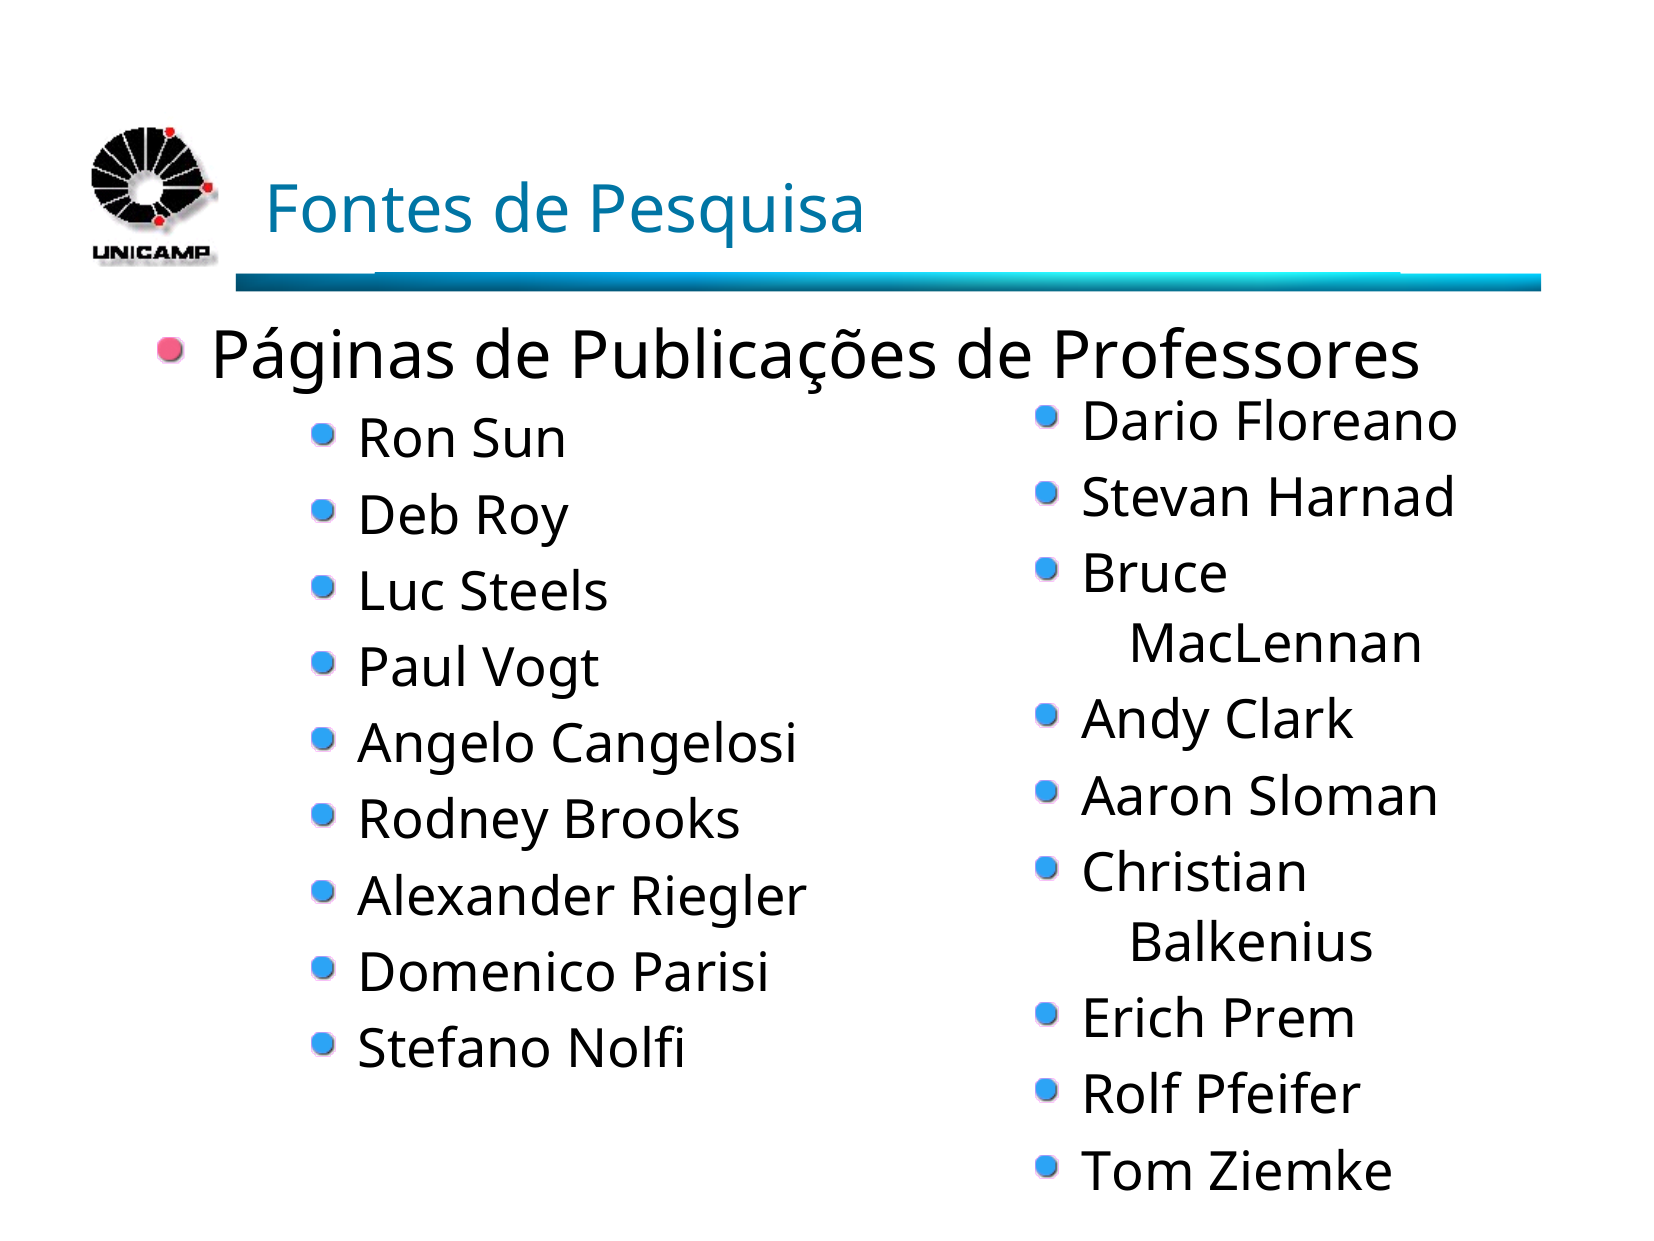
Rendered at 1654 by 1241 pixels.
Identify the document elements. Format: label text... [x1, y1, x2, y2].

title Fontes de Pesquisa [264, 42, 1534, 250]
list Páginas de Publicações de Professores Ron Sun Deb Roy Luc Steels Paul Vogt Angelo Cangelosi Rodney Brooks Alexander Riegler Domenico Parisi Stefano Nolfi [121, 309, 1565, 1182]
picture [1034, 1167, 1060, 1180]
picture [125, 272, 1654, 295]
list Dario Floreano Stevan Harnad Bruce MacLennan Andy Clark Aaron Sloman Christian Balkenius Erich Prem Rolf Pfeifer Tom Ziemke [845, 383, 1535, 1167]
